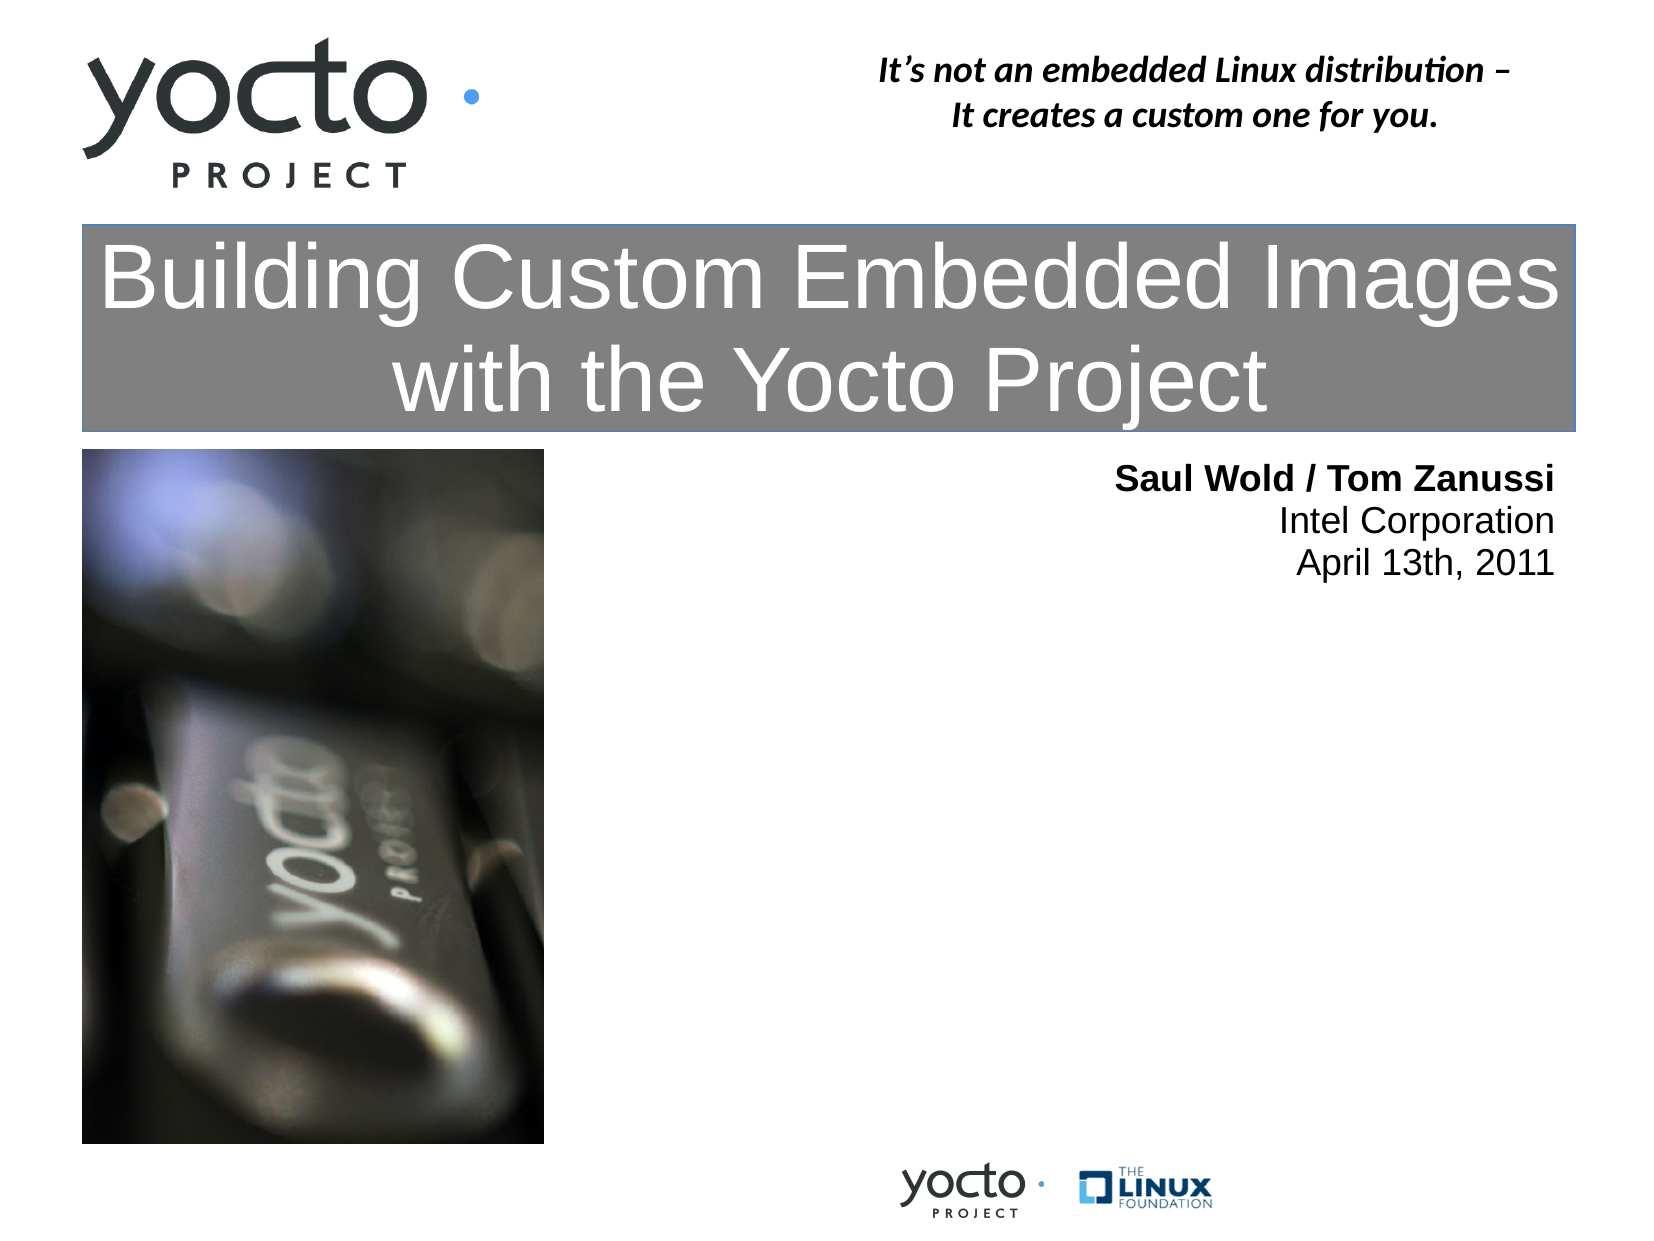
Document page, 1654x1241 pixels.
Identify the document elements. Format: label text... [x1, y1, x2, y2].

picture [1075, 1162, 1215, 1211]
picture [82, 449, 544, 1144]
text_box Saul Wold / Tom Zanussi Intel Corporation April 13th, 2011 [1007, 450, 1571, 591]
picture [900, 1162, 1044, 1218]
picture [82, 37, 479, 188]
title Building Custom Embedded Images with the Yocto Project [86, 225, 1576, 432]
